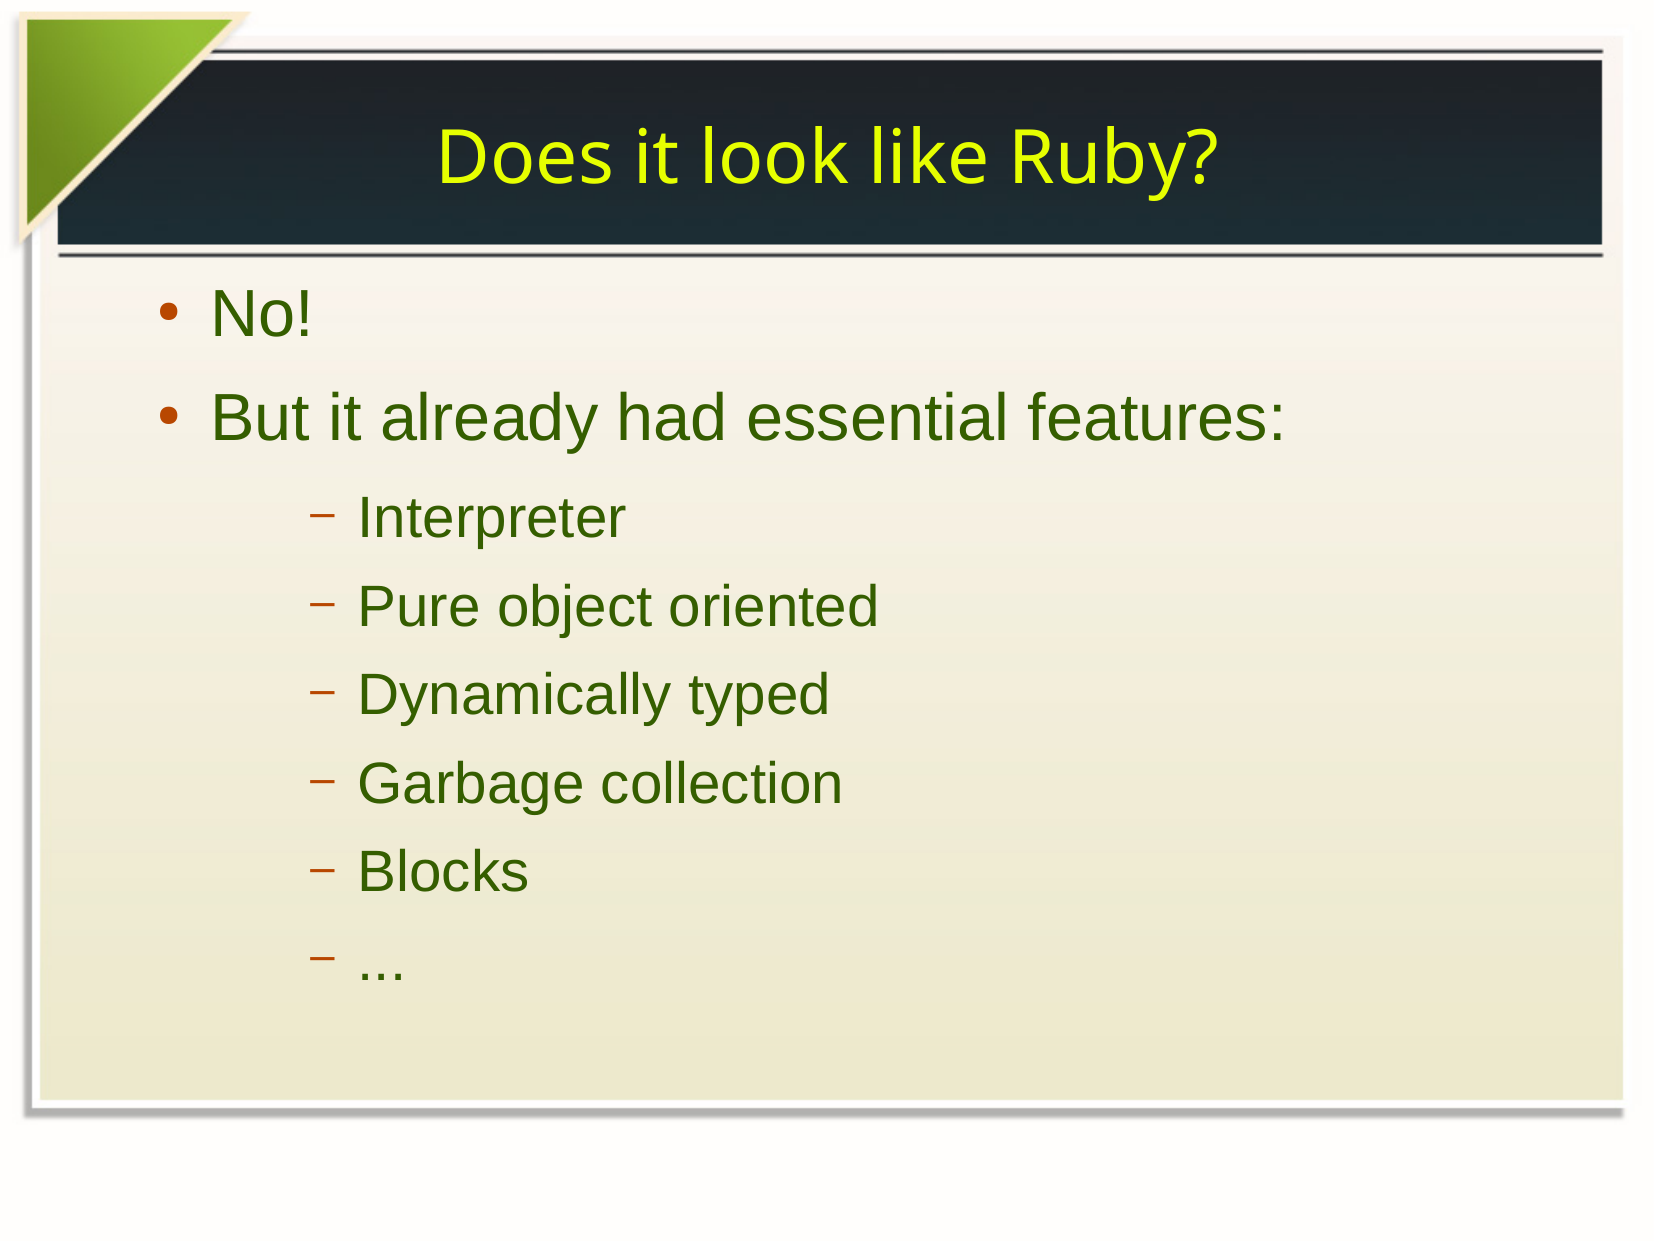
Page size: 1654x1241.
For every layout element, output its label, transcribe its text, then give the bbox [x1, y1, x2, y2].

list No! But it already had essential features: Interpreter Pure object oriented Dynamically typed Garbage collection Blocks ... [121, 276, 1534, 1087]
picture [0, 0, 1654, 1241]
title Does it look like Ruby? [121, 73, 1534, 237]
